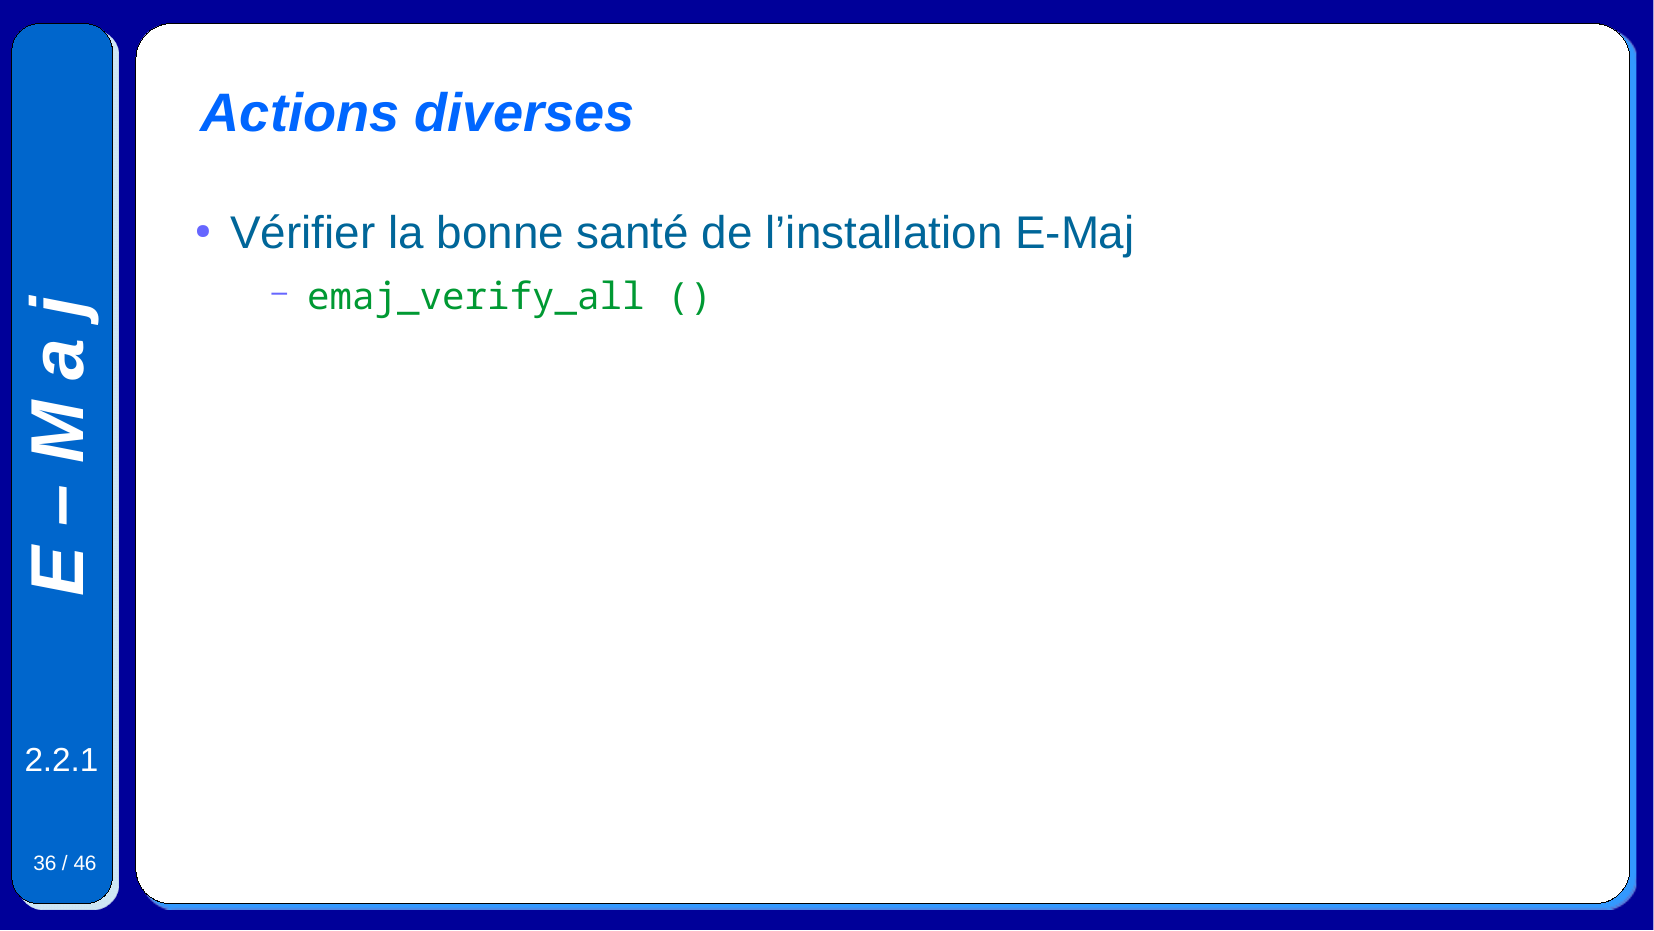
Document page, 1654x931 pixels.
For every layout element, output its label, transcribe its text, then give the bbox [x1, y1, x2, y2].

title Actions diverses [200, 34, 1575, 191]
list Vérifier la bonne santé de l’installation E-Maj emaj_verify_all () [177, 206, 1587, 827]
